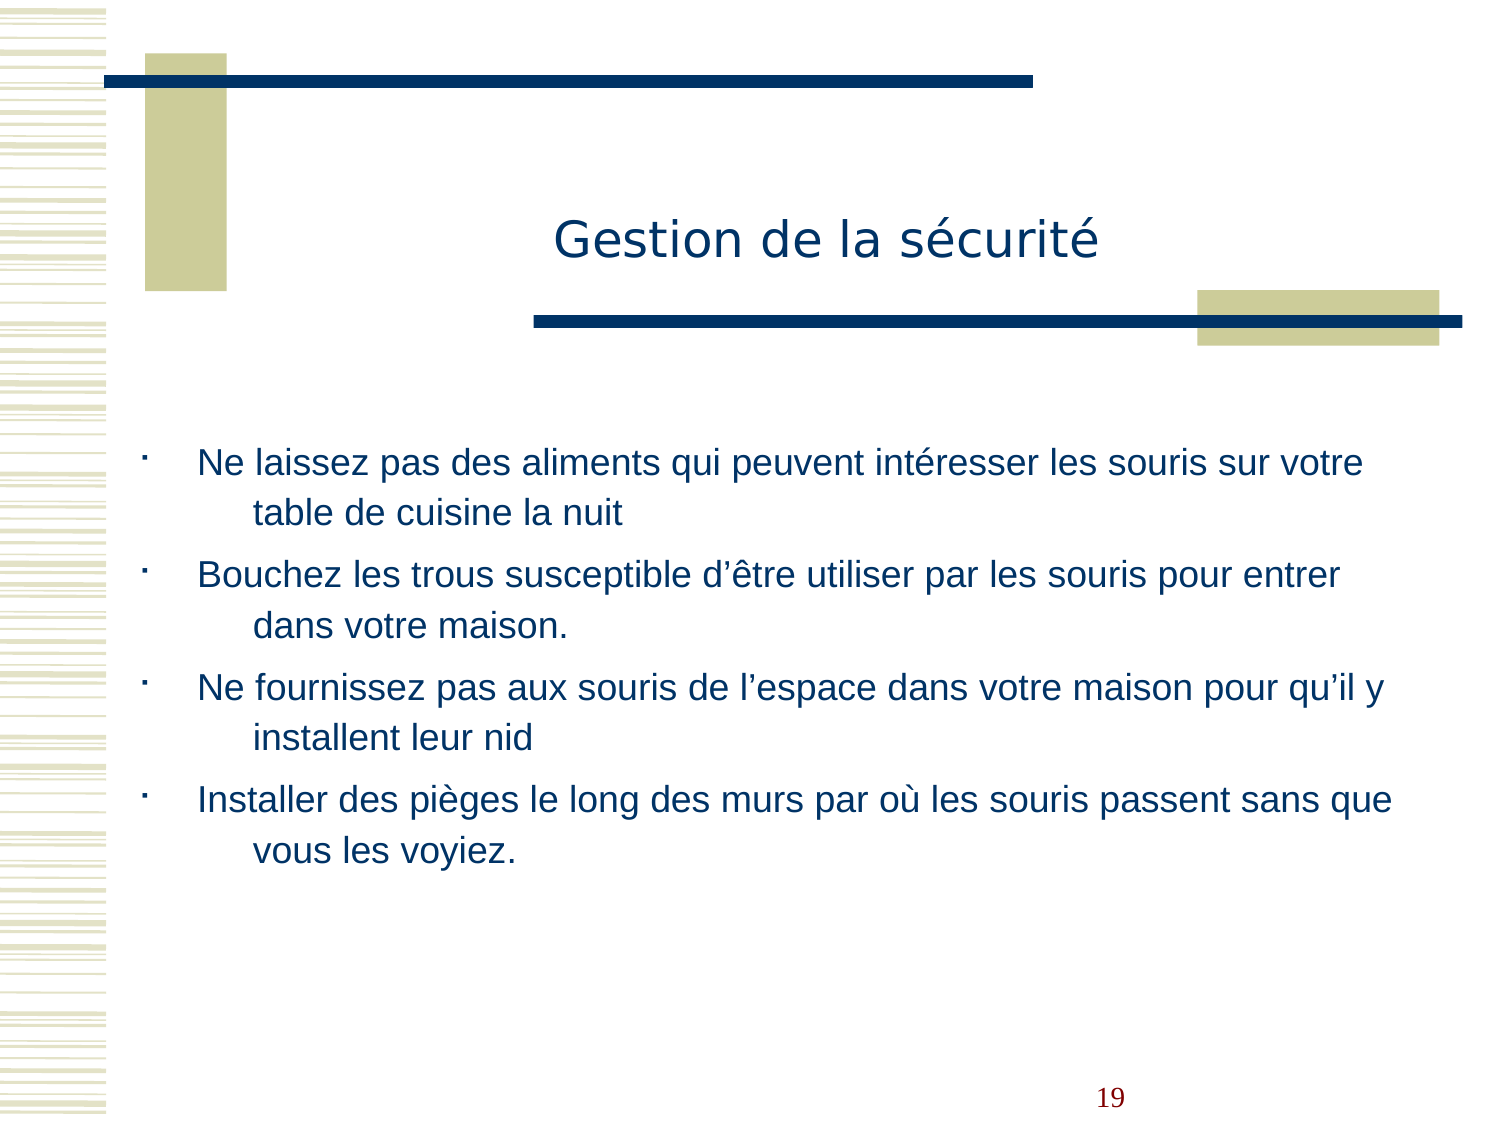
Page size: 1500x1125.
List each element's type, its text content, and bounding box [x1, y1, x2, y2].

list Ne laissez pas des aliments qui peuvent intéresser les souris sur votre table de cuisine la nuit Bouchez les trous susceptible d’être utiliser par les souris pour entrer dans votre maison. Ne fournissez pas aux souris de l’espace dans votre maison pour qu’il y installent leur nid Installer des pièges le long des murs par où les souris passent sans que vous les voyiez. [126, 425, 1433, 1001]
title Gestion de la sécurité [221, 112, 1433, 276]
